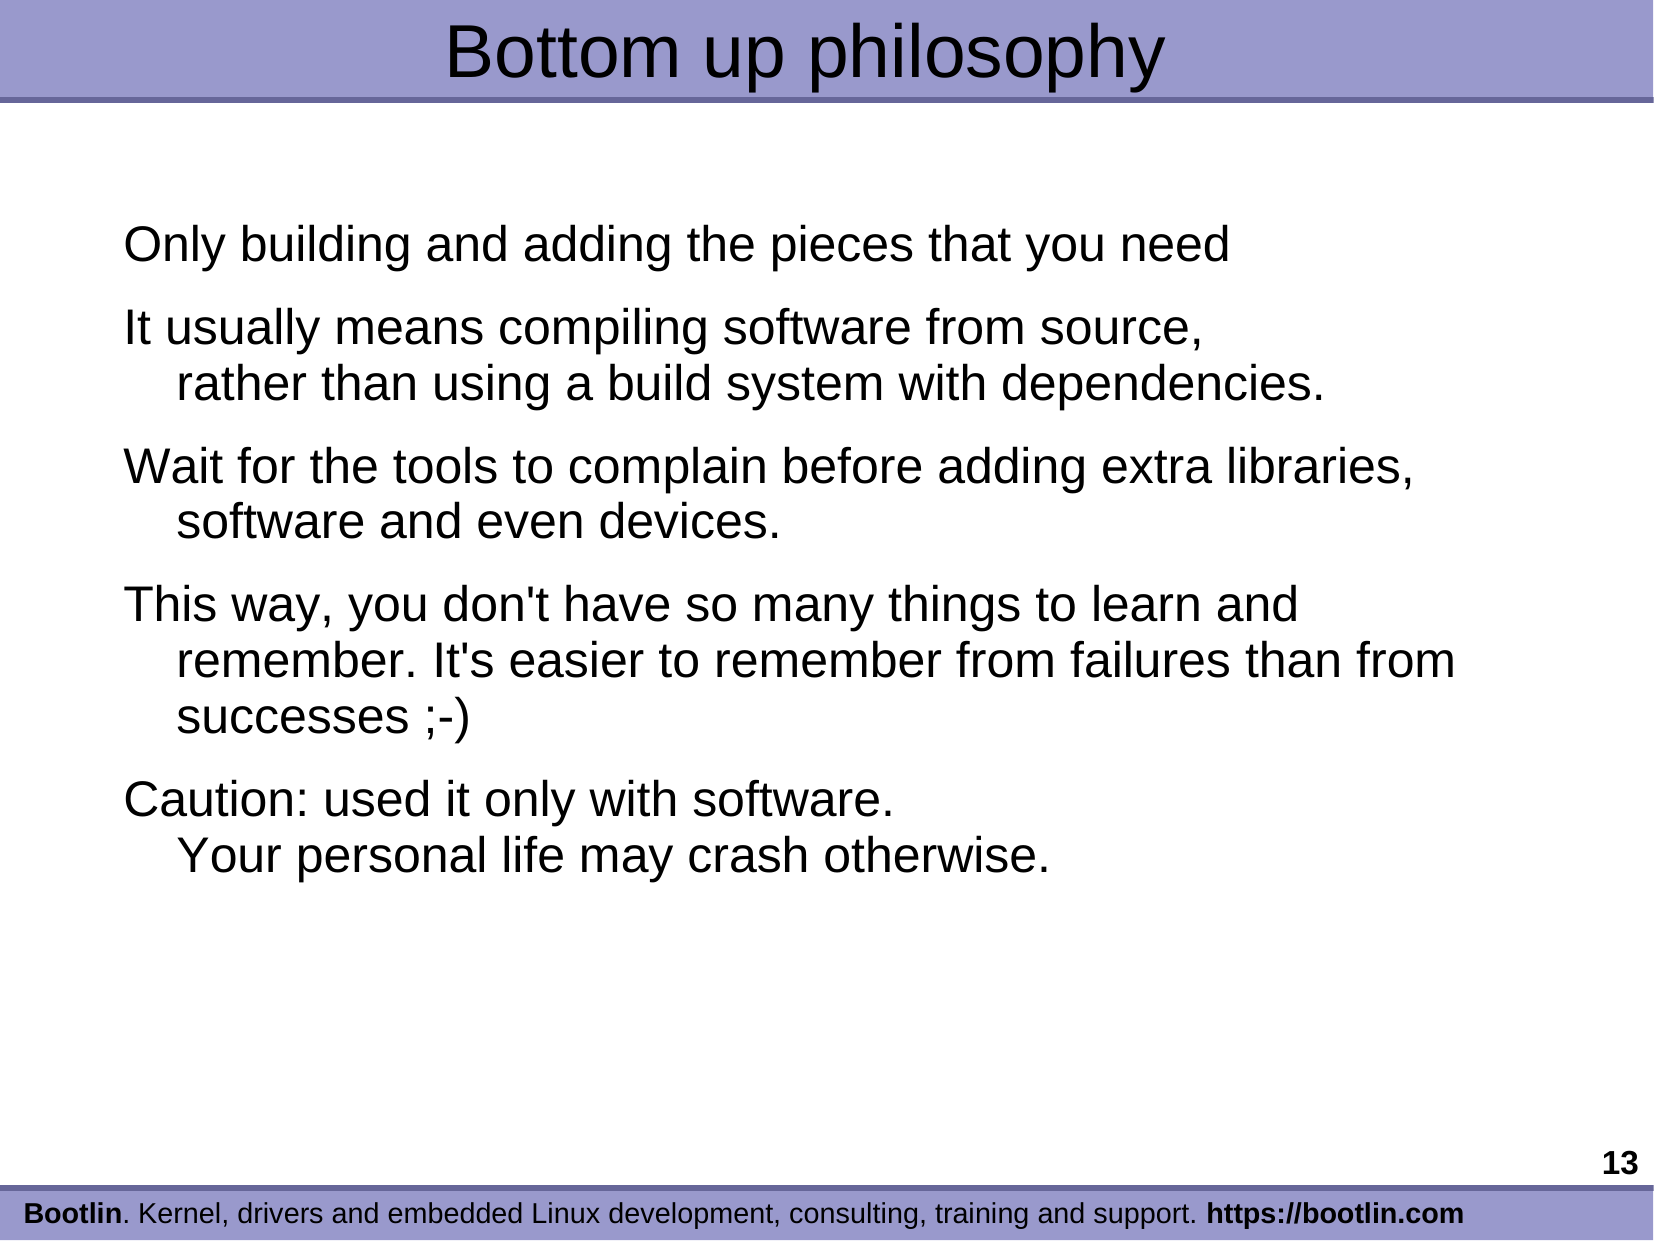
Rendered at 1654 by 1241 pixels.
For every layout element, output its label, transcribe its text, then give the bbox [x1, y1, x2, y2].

title Bottom up philosophy [60, 5, 1551, 97]
list Only building and adding the pieces that you need It usually means compiling software from source, rather than using a build system with dependencies. Wait for the tools to complain before adding extra libraries, software and even devices. This way, you don't have so many things to learn and remember. It's easier to remember from failures than from successes ;-) Caution: used it only with software. Your personal life may crash otherwise. [105, 216, 1518, 1066]
